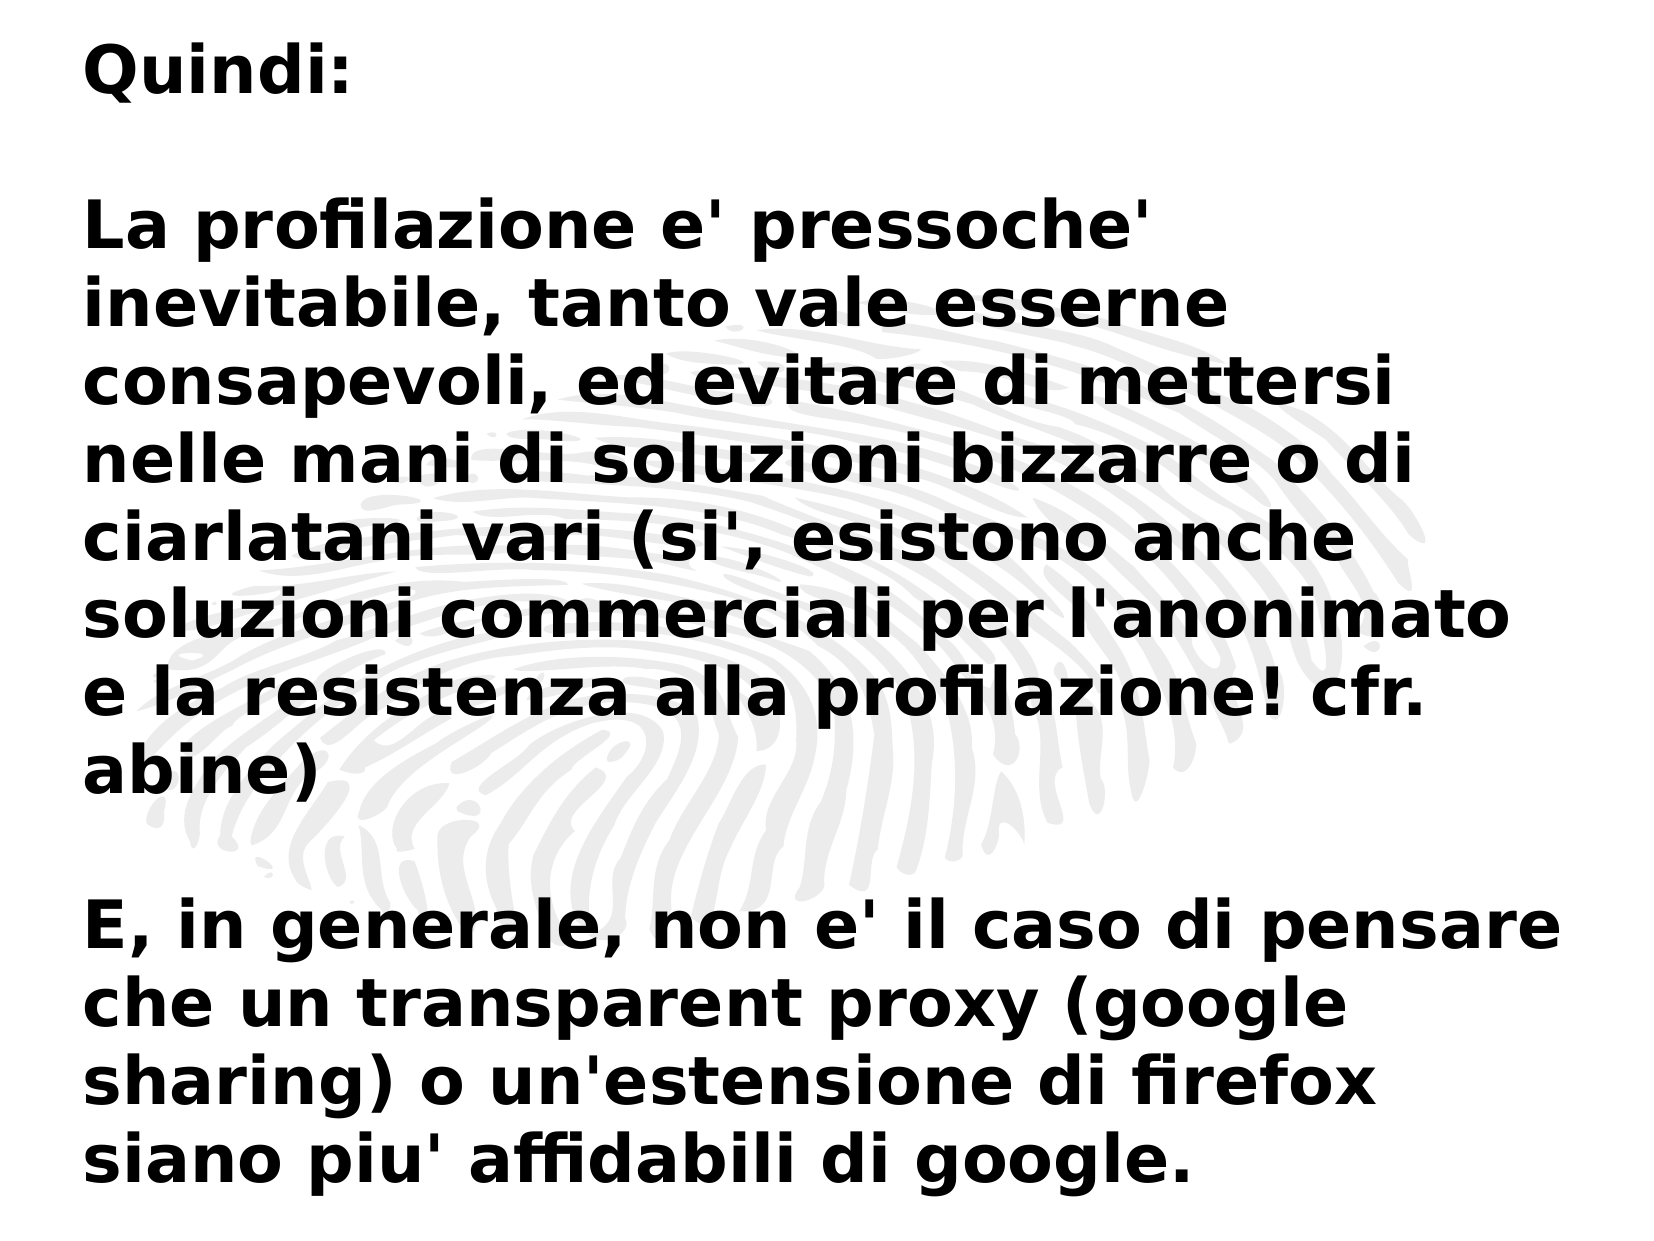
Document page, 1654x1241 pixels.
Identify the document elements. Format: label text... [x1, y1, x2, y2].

subtitle Quindi: La profilazione e' pressoche' inevitabile, tanto vale esserne consapevoli, ed evitare di mettersi nelle mani di soluzioni bizzarre o di ciarlatani vari (si', esistono anche soluzioni commerciali per l'anonimato e la resistenza alla profilazione! cfr. abine) E, in generale, non e' il caso di pensare che un transparent proxy (google sharing) o un'estensione di firefox siano piu' affidabili di google. [82, 31, 1571, 1198]
